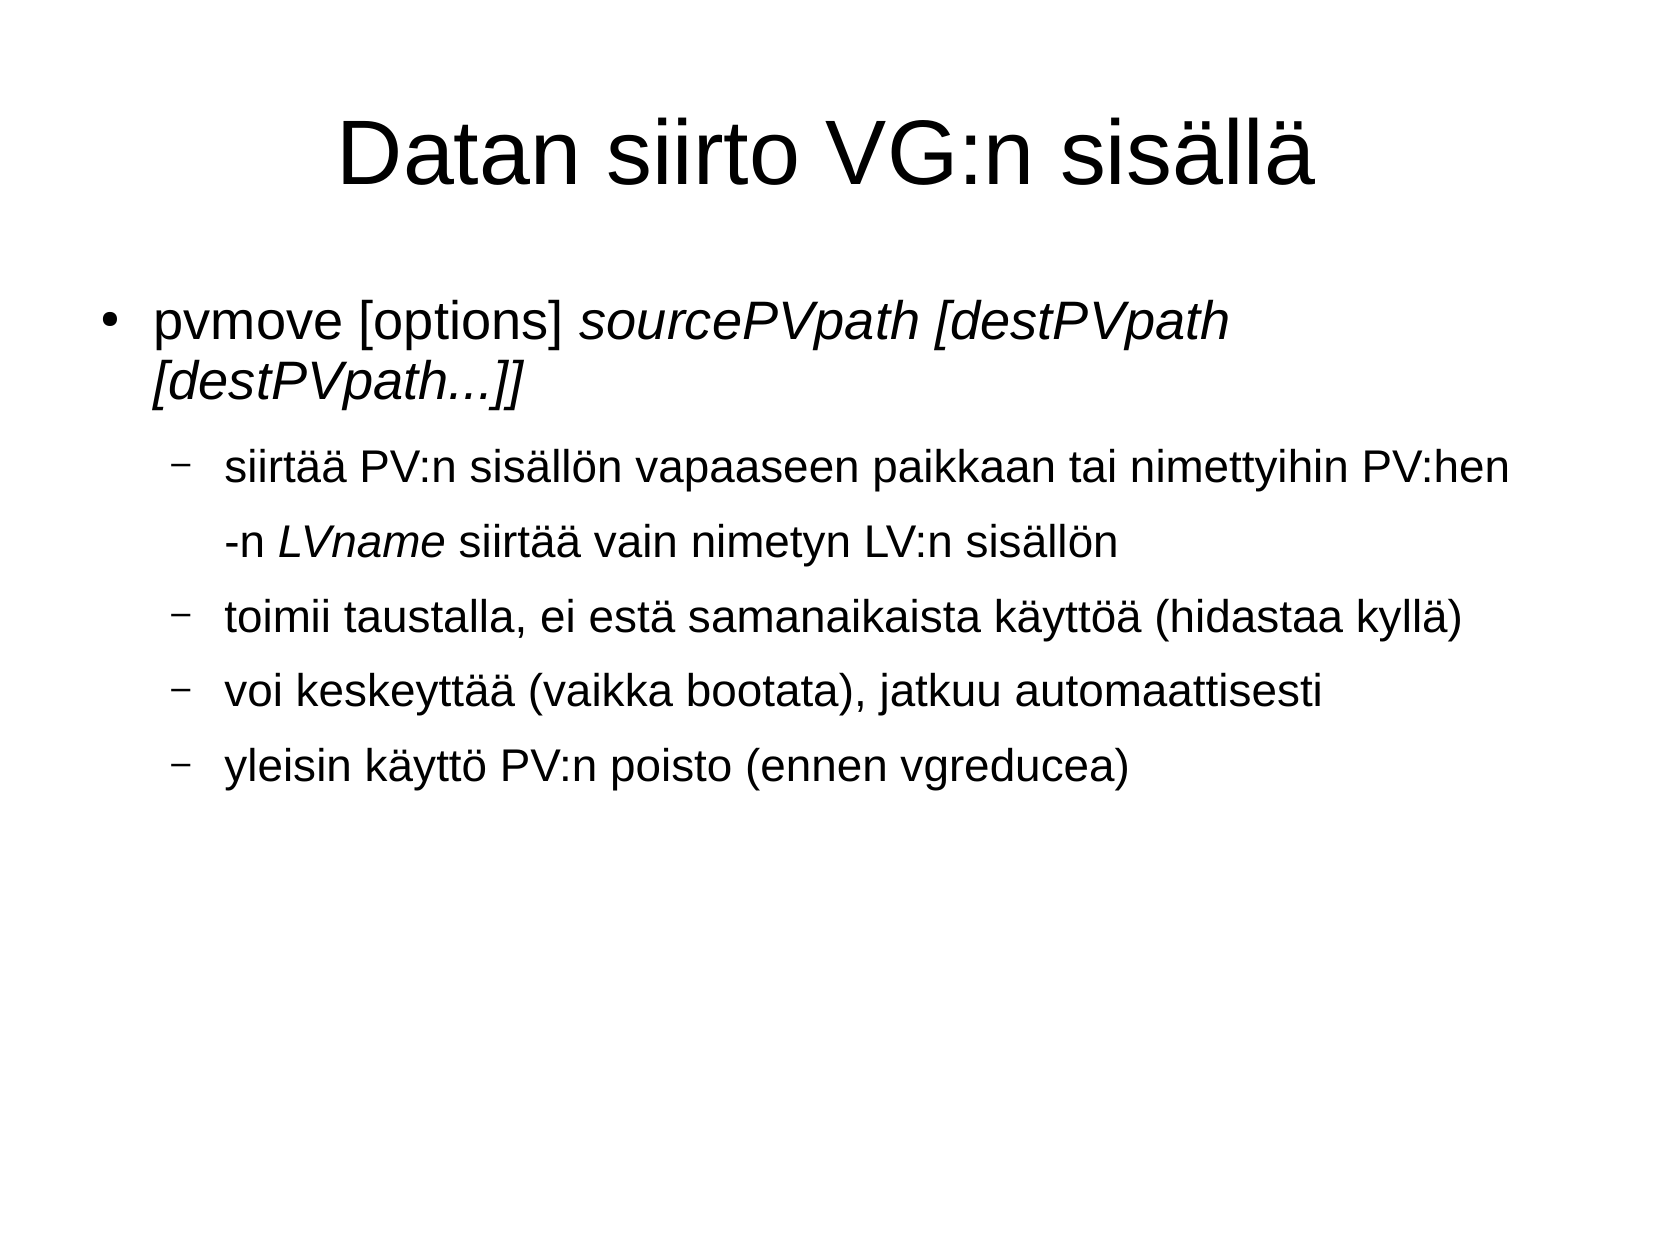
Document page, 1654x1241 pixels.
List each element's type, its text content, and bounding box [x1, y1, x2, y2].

title Datan siirto VG:n sisällä [82, 49, 1571, 257]
list pvmove [options] sourcePVpath [destPVpath [destPVpath...]] siirtää PV:n sisällön vapaaseen paikkaan tai nimettyihin PV:hen -n LVname siirtää vain nimetyn LV:n sisällön toimii taustalla, ei estä samanaikaista käyttöä (hidastaa kyllä) voi keskeyttää (vaikka bootata), jatkuu automaattisesti yleisin käyttö PV:n poisto (ennen vgreducea) [82, 290, 1571, 1010]
